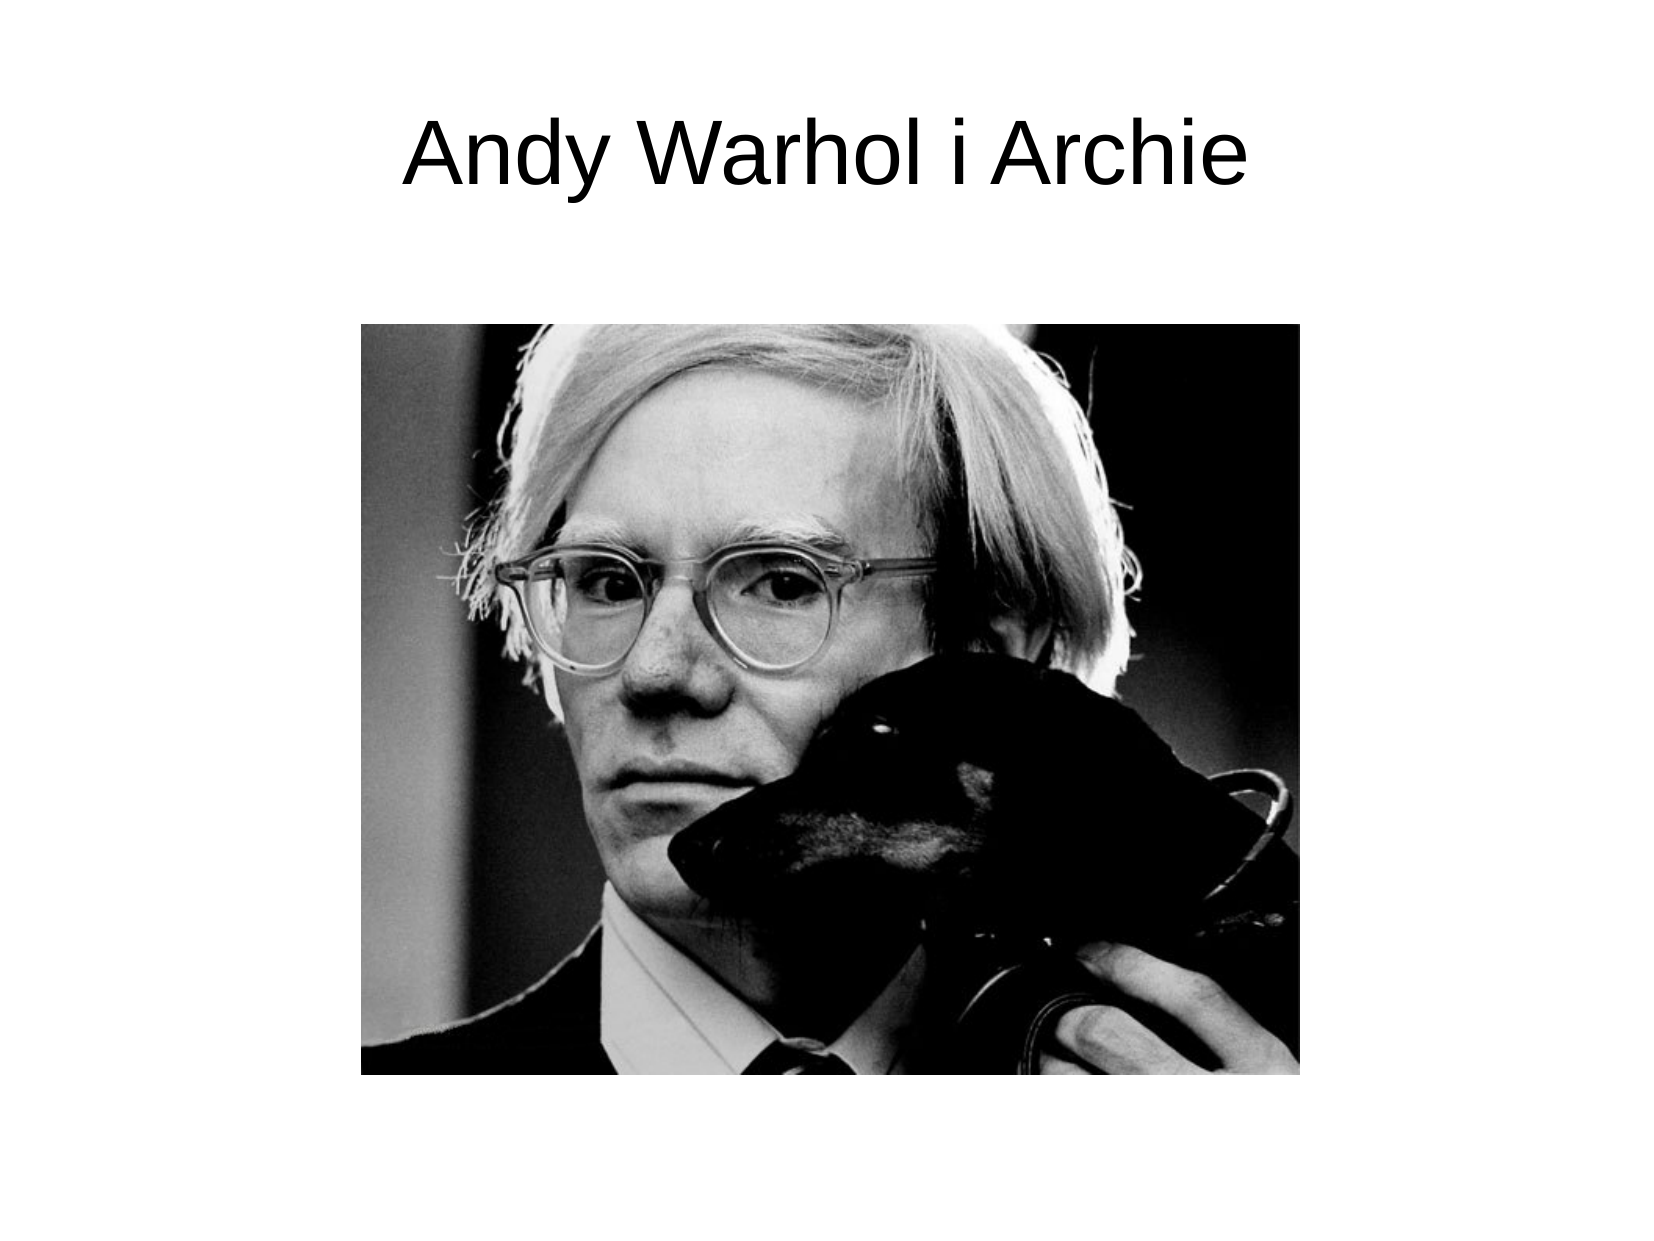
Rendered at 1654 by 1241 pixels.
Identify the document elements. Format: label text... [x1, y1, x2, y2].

title Andy Warhol i Archie [82, 49, 1571, 257]
picture [361, 324, 1300, 1075]
